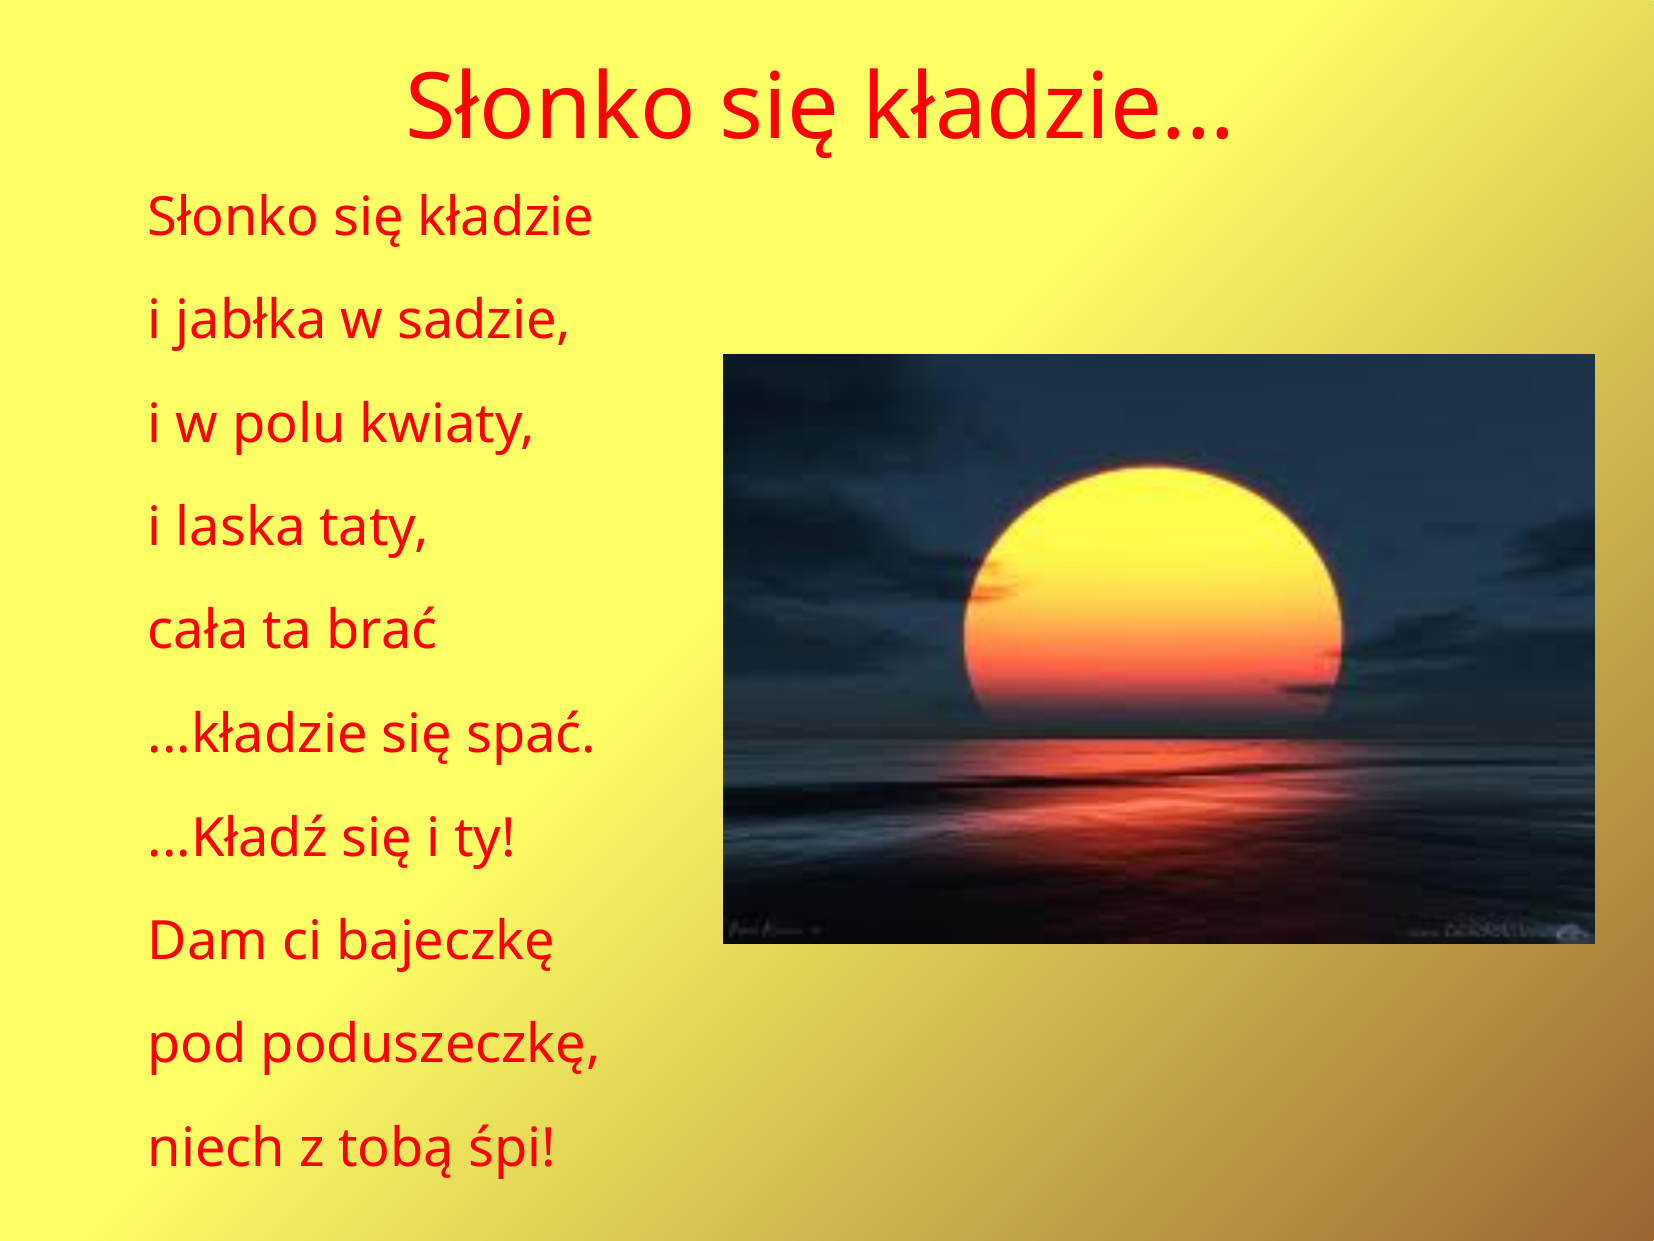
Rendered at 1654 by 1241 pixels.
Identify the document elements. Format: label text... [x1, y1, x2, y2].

picture [723, 354, 1595, 944]
list Słonko się kładzie i jabłka w sadzie, i w polu kwiaty, i laska taty, cała ta brać ...kładzie się spać. ...Kładź się i ty! Dam ci bajeczkę pod poduszeczkę, niech z tobą śpi! [76, 177, 1565, 1198]
title Słonko się kładzie... [76, 0, 1565, 177]
